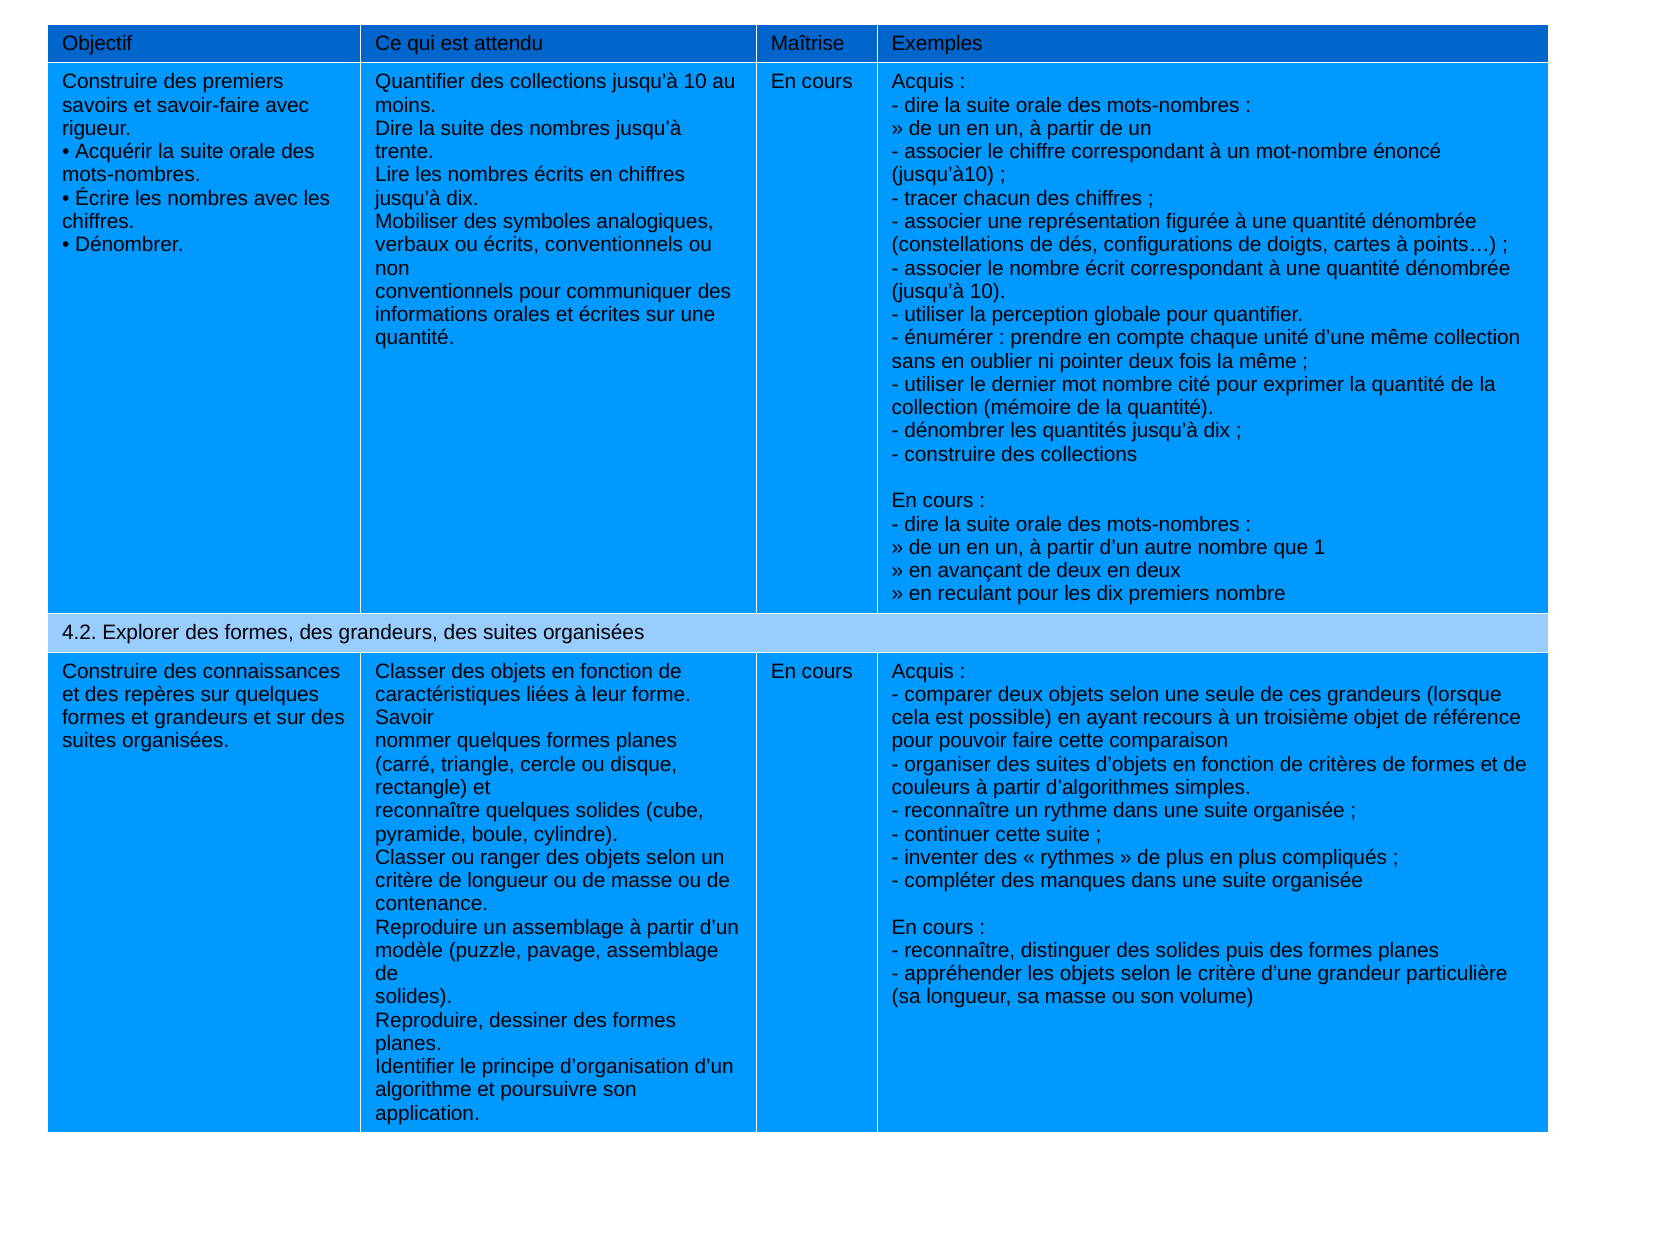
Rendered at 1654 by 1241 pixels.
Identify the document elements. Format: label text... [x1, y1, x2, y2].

table_cell En cours [757, 63, 877, 613]
table_cell Quantifier des collections jusqu’à 10 au moins. Dire la suite des nombres jusqu’à trente. Lire les nombres écrits en chiffres jusqu’à dix. Mobiliser des symboles analogiques, verbaux ou écrits, conventionnels ou non conventionnels pour communiquer des informations orales et écrites sur une quantité. [361, 63, 756, 613]
table_cell Construire des premiers savoirs et savoir-faire avec rigueur. • Acquérir la suite orale des mots-nombres. • Écrire les nombres avec les chiffres. • Dénombrer. [48, 63, 360, 613]
table_cell En cours [757, 653, 877, 1132]
table_cell Acquis : - comparer deux objets selon une seule de ces grandeurs (lorsque cela est possible) en ayant recours à un troisième objet de référence pour pouvoir faire cette comparaison - organiser des suites d’objets en fonction de critères de formes et de couleurs à partir d’algorithmes simples. - reconnaître un rythme dans une suite organisée ; - continuer cette suite ; - inventer des « rythmes » de plus en plus compliqués ; - compléter des manques dans une suite organisée En cours : - reconnaître, distinguer des solides puis des formes planes - appréhender les objets selon le critère d’une grandeur particulière (sa longueur, sa masse ou son volume) [878, 653, 1548, 1132]
table_header Maîtrise [757, 25, 877, 62]
table_cell Acquis : - dire la suite orale des mots-nombres : » de un en un, à partir de un - associer le chiffre correspondant à un mot-nombre énoncé (jusqu’à10) ; - tracer chacun des chiffres ; - associer une représentation figurée à une quantité dénombrée (constellations de dés, configurations de doigts, cartes à points…) ; - associer le nombre écrit correspondant à une quantité dénombrée (jusqu’à 10). - utiliser la perception globale pour quantifier. - énumérer : prendre en compte chaque unité d’une même collection sans en oublier ni pointer deux fois la même ; - utiliser le dernier mot nombre cité pour exprimer la quantité de la collection (mémoire de la quantité). - dénombrer les quantités jusqu’à dix ; - construire des collections En cours : - dire la suite orale des mots-nombres : » de un en un, à partir d’un autre nombre que 1 » en avançant de deux en deux » en reculant pour les dix premiers nombre [878, 63, 1548, 613]
table_cell Classer des objets en fonction de caractéristiques liées à leur forme. Savoir nommer quelques formes planes (carré, triangle, cercle ou disque, rectangle) et reconnaître quelques solides (cube, pyramide, boule, cylindre). Classer ou ranger des objets selon un critère de longueur ou de masse ou de contenance. Reproduire un assemblage à partir d’un modèle (puzzle, pavage, assemblage de solides). Reproduire, dessiner des formes planes. Identifier le principe d’organisation d’un algorithme et poursuivre son application. [361, 653, 756, 1132]
table_header Ce qui est attendu [361, 25, 756, 62]
table_cell 4.2. Explorer des formes, des grandeurs, des suites organisées [48, 614, 1548, 652]
table_cell Construire des connaissances et des repères sur quelques formes et grandeurs et sur des suites organisées. [48, 653, 360, 1132]
table_header Objectif [48, 25, 360, 62]
table_header Exemples [878, 25, 1548, 62]
